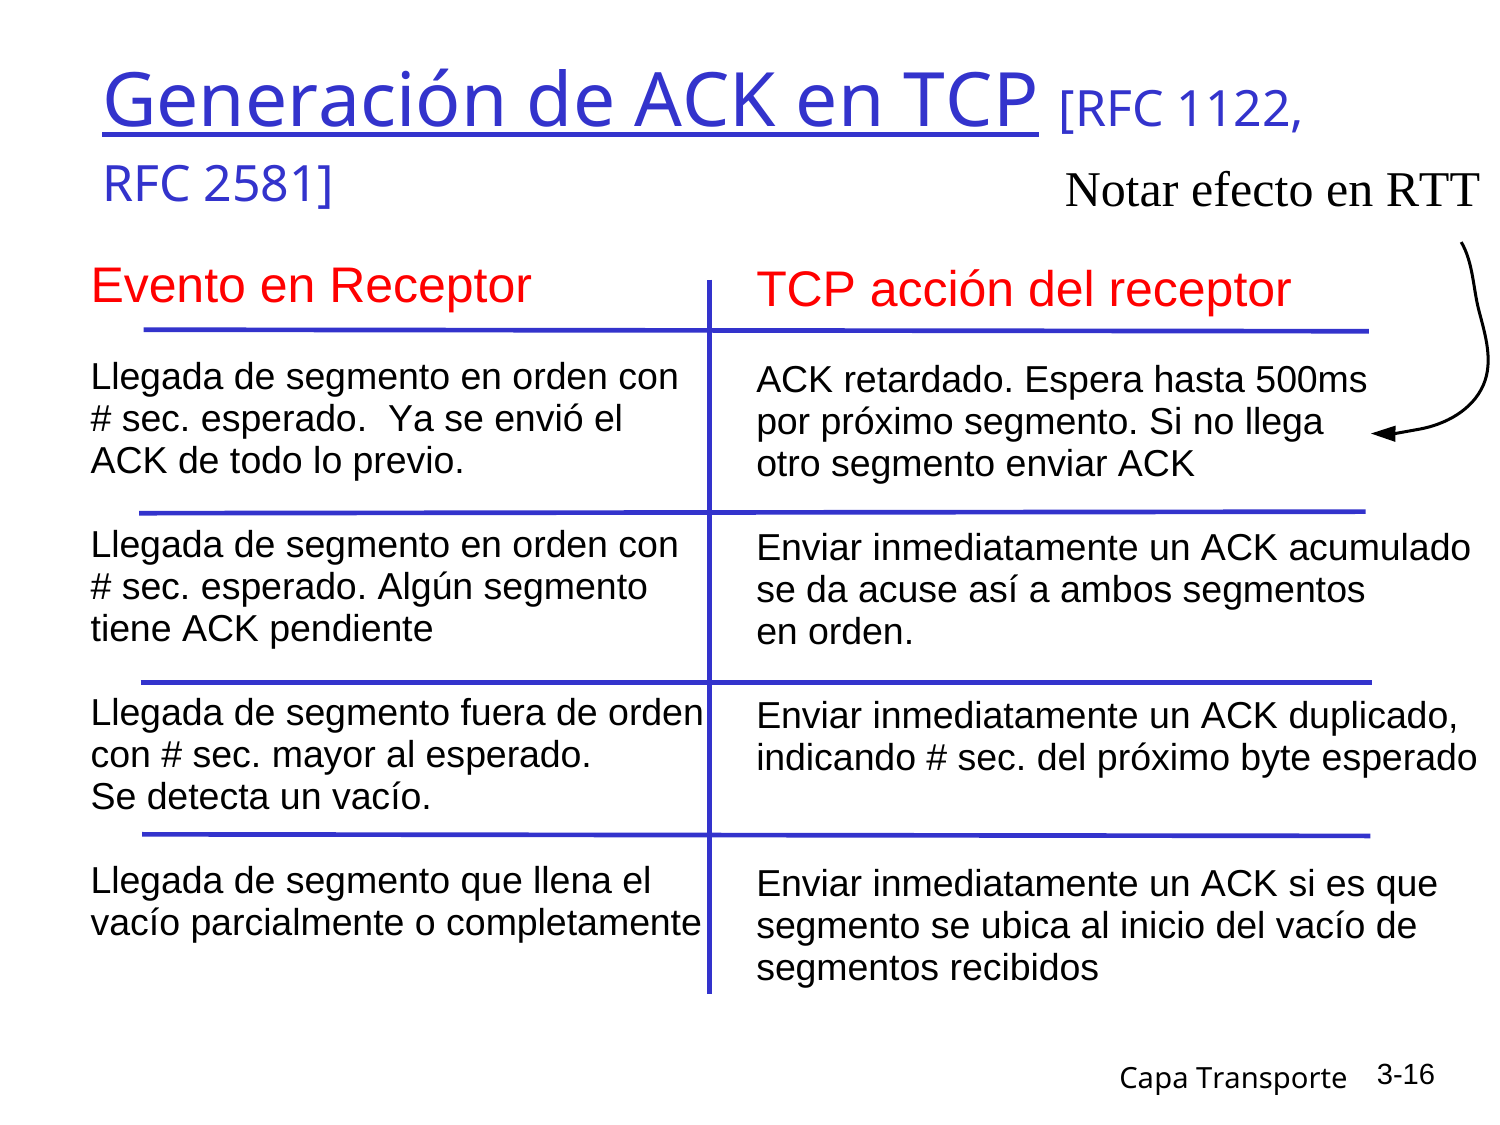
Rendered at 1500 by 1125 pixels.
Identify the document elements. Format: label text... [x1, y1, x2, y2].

text_box Evento en Receptor Llegada de segmento en orden con # sec. esperado. Ya se envió el ACK de todo lo previo. Llegada de segmento en orden con # sec. esperado. Algún segmento tiene ACK pendiente Llegada de segmento fuera de orden con # sec. mayor al esperado. Se detecta un vacío. Llegada de segmento que llena el vacío parcialmente o completamente [75, 249, 719, 993]
text_box TCP acción del receptor ACK retardado. Espera hasta 500ms por próximo segmento. Si no llega otro segmento enviar ACK Enviar inmediatamente un ACK acumulado se da acuse así a ambos segmentos en orden. Enviar inmediatamente un ACK duplicado, indicando # sec. del próximo byte esperado Enviar inmediatamente un ACK si es que segmento se ubica al inicio del vacío de segmentos recibidos [741, 253, 1493, 997]
text_box Notar efecto en RTT [1050, 154, 1496, 225]
title Generación de ACK en TCP [RFC 1122, RFC 2581] [87, 37, 1363, 225]
